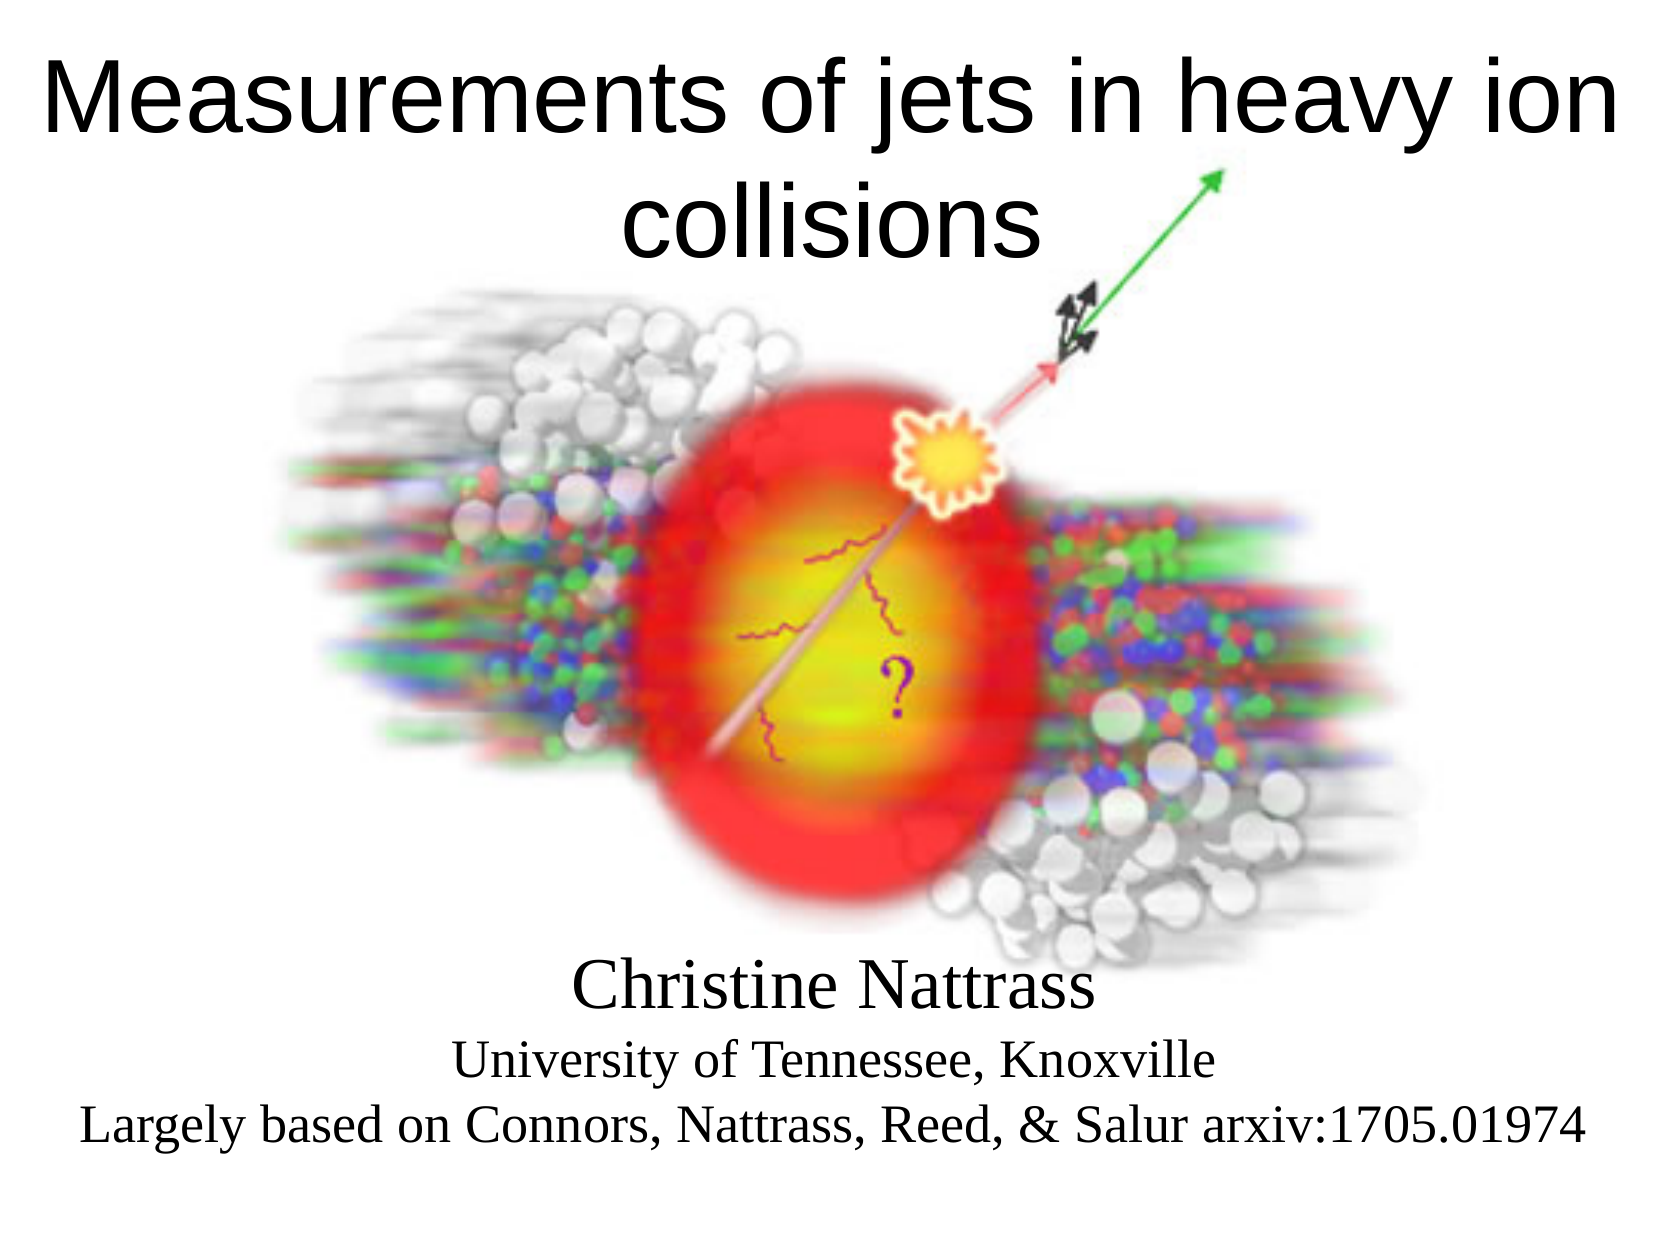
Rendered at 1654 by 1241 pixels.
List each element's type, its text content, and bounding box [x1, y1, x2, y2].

text_box Measurements of jets in heavy ion collisions [0, 0, 1654, 307]
text_box Christine Nattrass University of Tennessee, Knoxville Largely based on Connors, Nattrass, Reed, & Salur arxiv:1705.01974 [15, 928, 1654, 1106]
picture [240, 307, 1468, 928]
